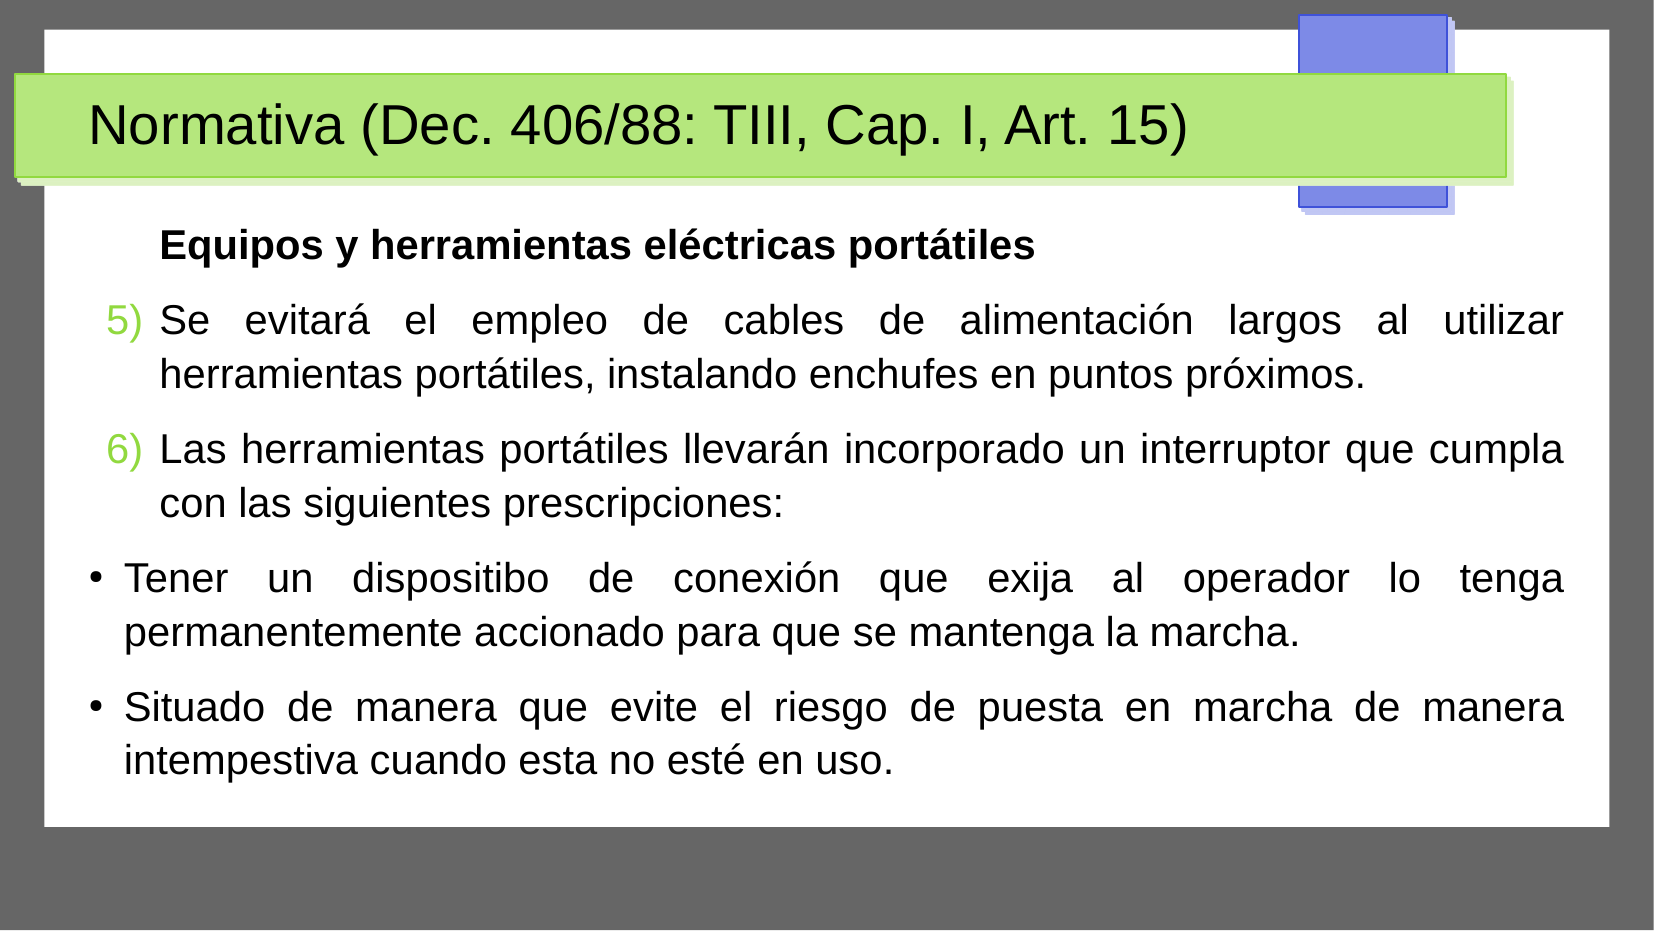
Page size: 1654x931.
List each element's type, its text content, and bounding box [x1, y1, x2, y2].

list Equipos y herramientas eléctricas portátiles Se evitará el empleo de cables de alimentación largos al utilizar herramientas portátiles, instalando enchufes en puntos próximos. Las herramientas portátiles llevarán incorporado un interruptor que cumpla con las siguientes prescripciones: Tener un dispositibo de conexión que exija al operador lo tenga permanentemente accionado para que se mantenga la marcha. Situado de manera que evite el riesgo de puesta en marcha de manera intempestiva cuando esta no esté en uso. [88, 221, 1565, 813]
title Normativa (Dec. 406/88: TIII, Cap. I, Art. 15) [88, 73, 1506, 178]
